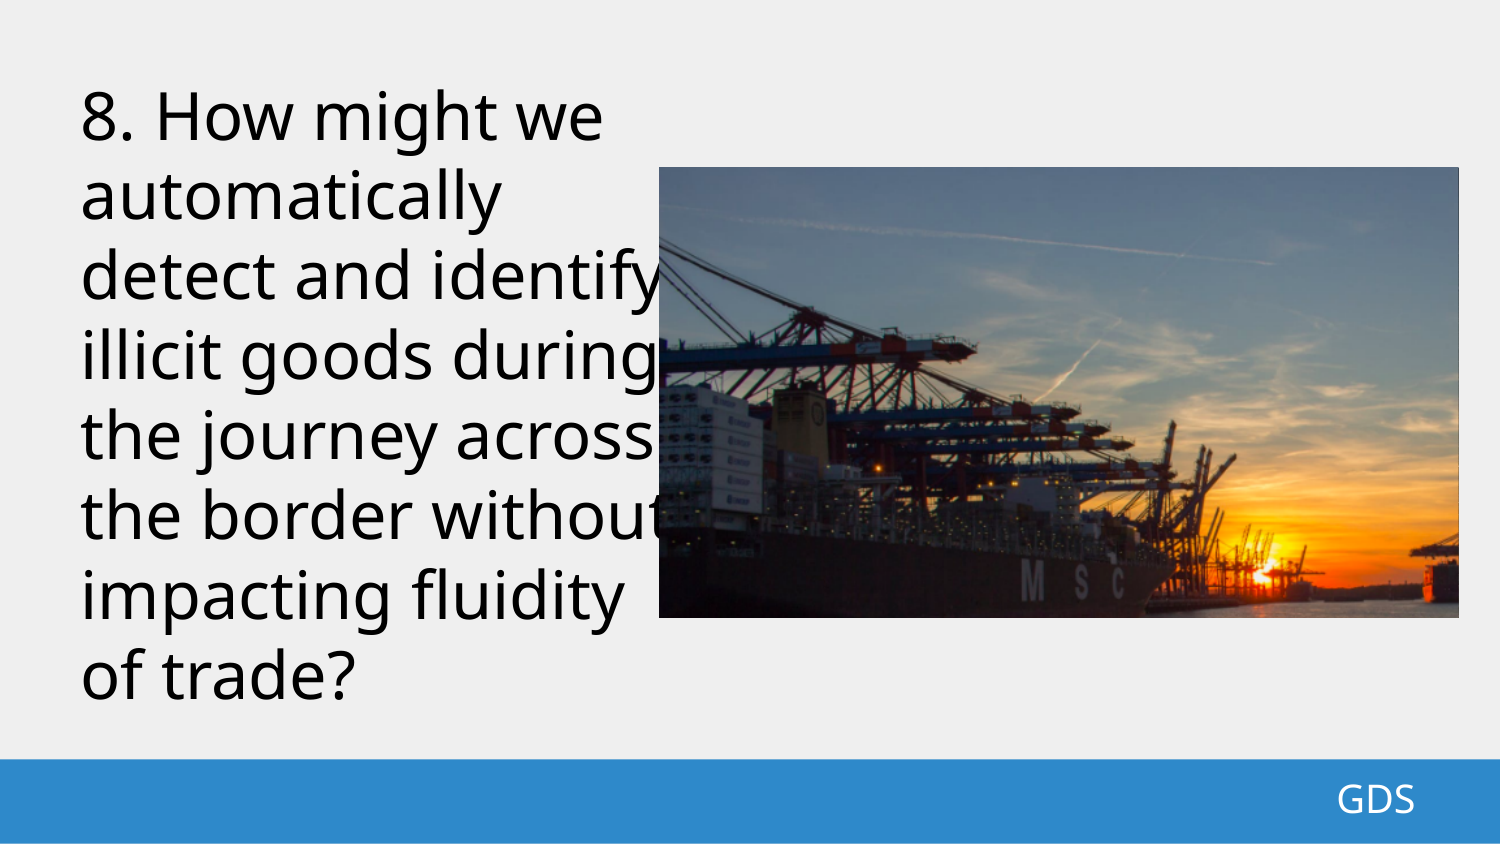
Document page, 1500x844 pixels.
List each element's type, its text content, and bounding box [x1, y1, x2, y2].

text_box 8. How might we automatically detect and identify illicit goods during the journey across the border without impacting fluidity of trade? [77, 95, 694, 691]
picture [659, 167, 1459, 618]
